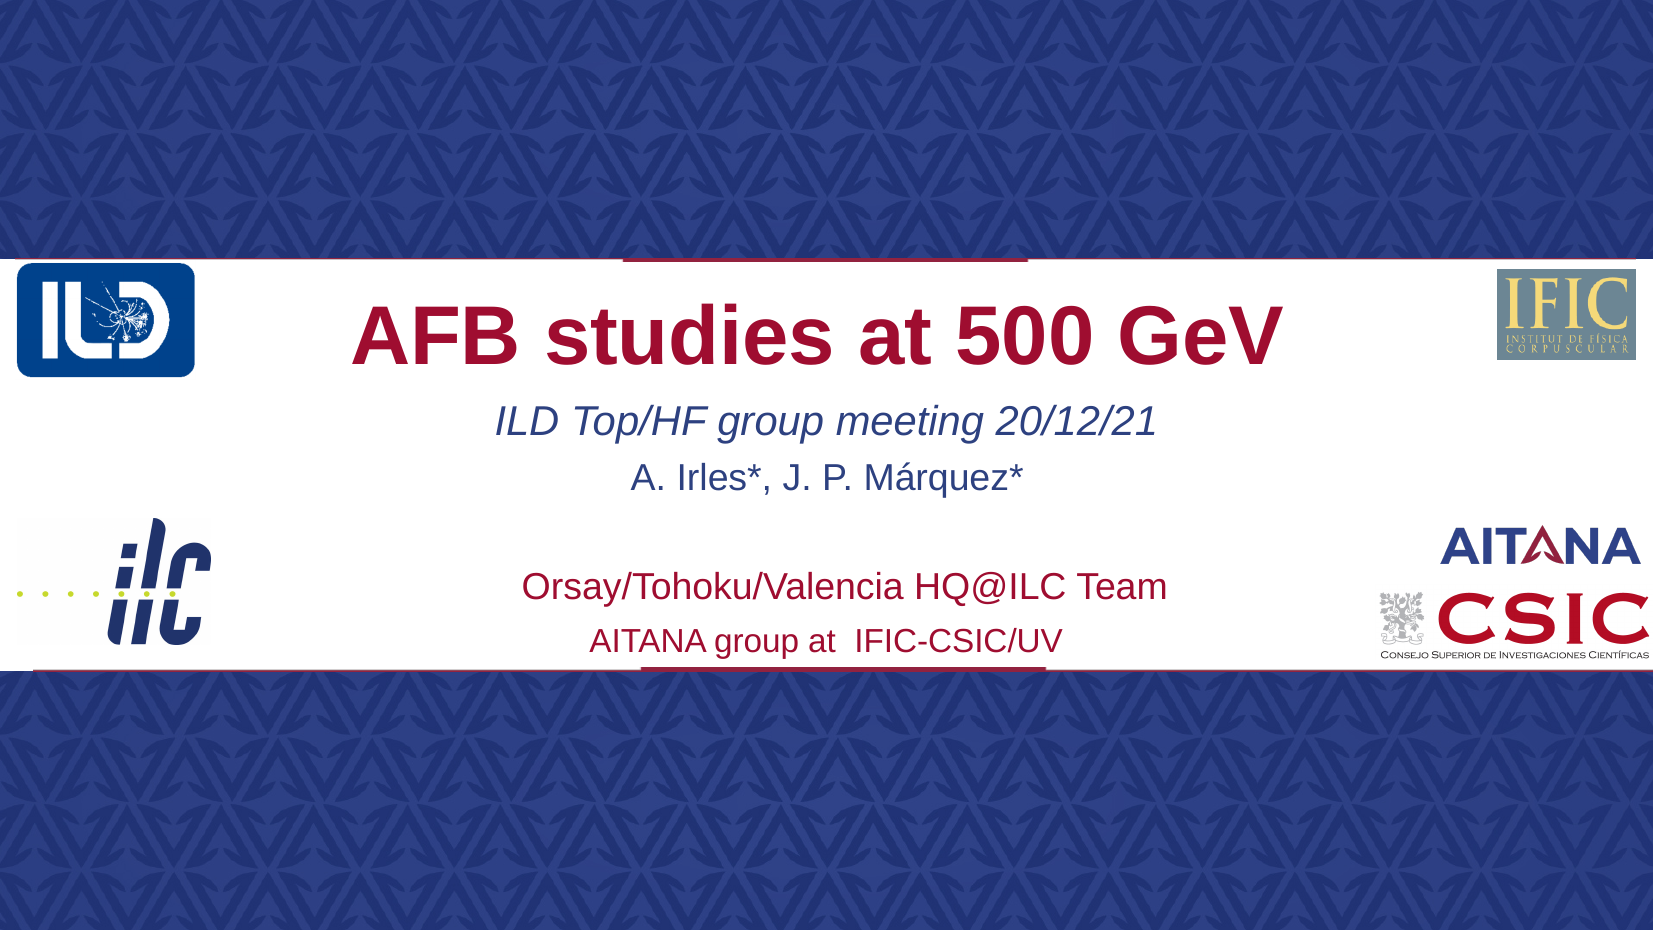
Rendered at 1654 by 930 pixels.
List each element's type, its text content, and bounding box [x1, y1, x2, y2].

text_box AITANA group at IFIC-CSIC/UV [301, 615, 1352, 667]
picture [1440, 524, 1641, 564]
picture [1497, 269, 1636, 360]
text_box AFB studies at 500 GeV [45, 282, 1590, 391]
picture [17, 518, 211, 646]
text_box Orsay/Tohoku/Valencia HQ@ILC Team [504, 558, 1186, 615]
text_box A. Irles*, J. P. Márquez* [495, 452, 1171, 511]
picture [0, 0, 1653, 380]
picture [0, 667, 1653, 930]
picture [1375, 584, 1653, 661]
text_box ILD Top/HF group meeting 20/12/21 [354, 390, 1299, 452]
